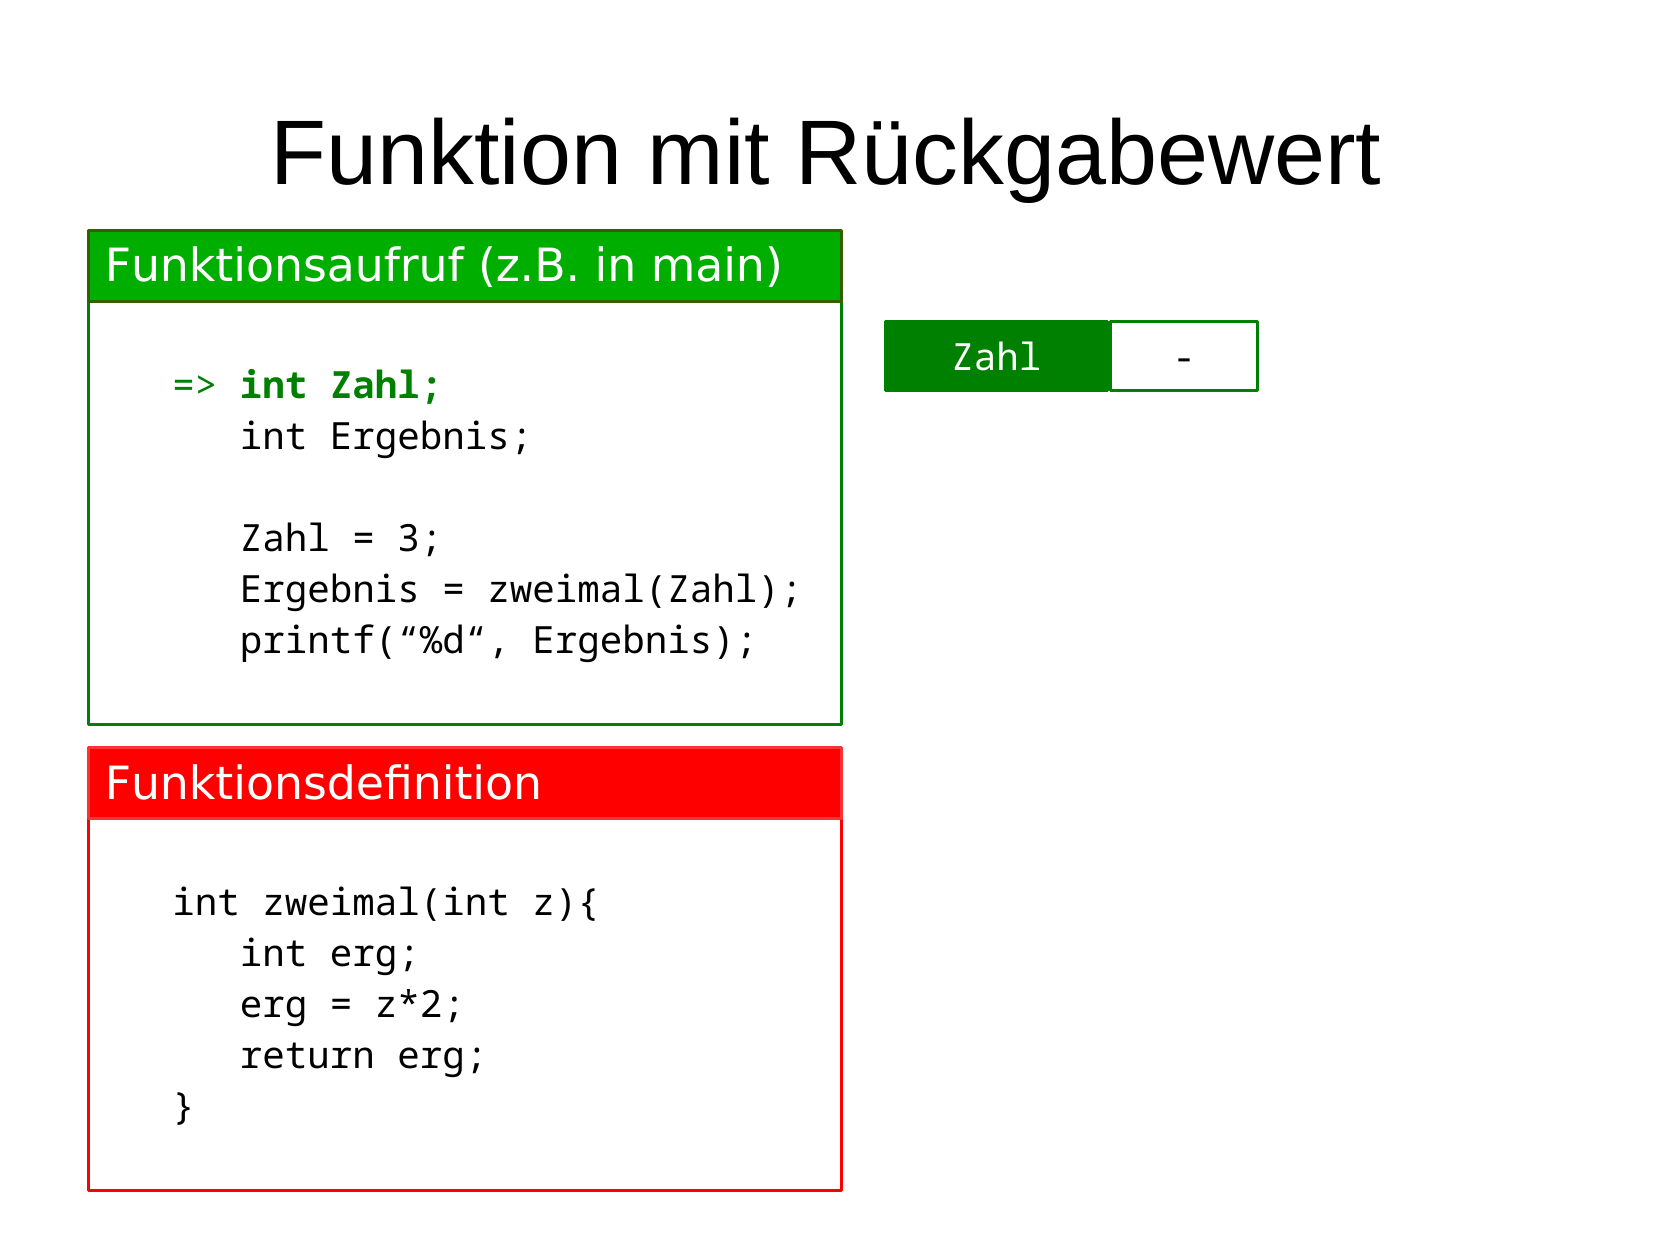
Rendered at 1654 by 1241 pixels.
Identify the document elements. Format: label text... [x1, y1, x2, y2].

title Funktion mit Rückgabewert [82, 49, 1571, 257]
text_box Zahl [885, 321, 1108, 384]
text_box Funktionsdefinition [88, 747, 842, 819]
text_box int zweimal(int z){ int erg; erg = z*2; return erg; } [88, 820, 842, 1139]
text_box - [1110, 321, 1258, 384]
text_box => int Zahl; int Ergebnis; Zahl = 3; Ergebnis = zweimal(Zahl); printf(“%d“, Ergebnis); [88, 303, 842, 665]
text_box Funktionsaufruf (z.B. in main) [88, 257, 842, 302]
